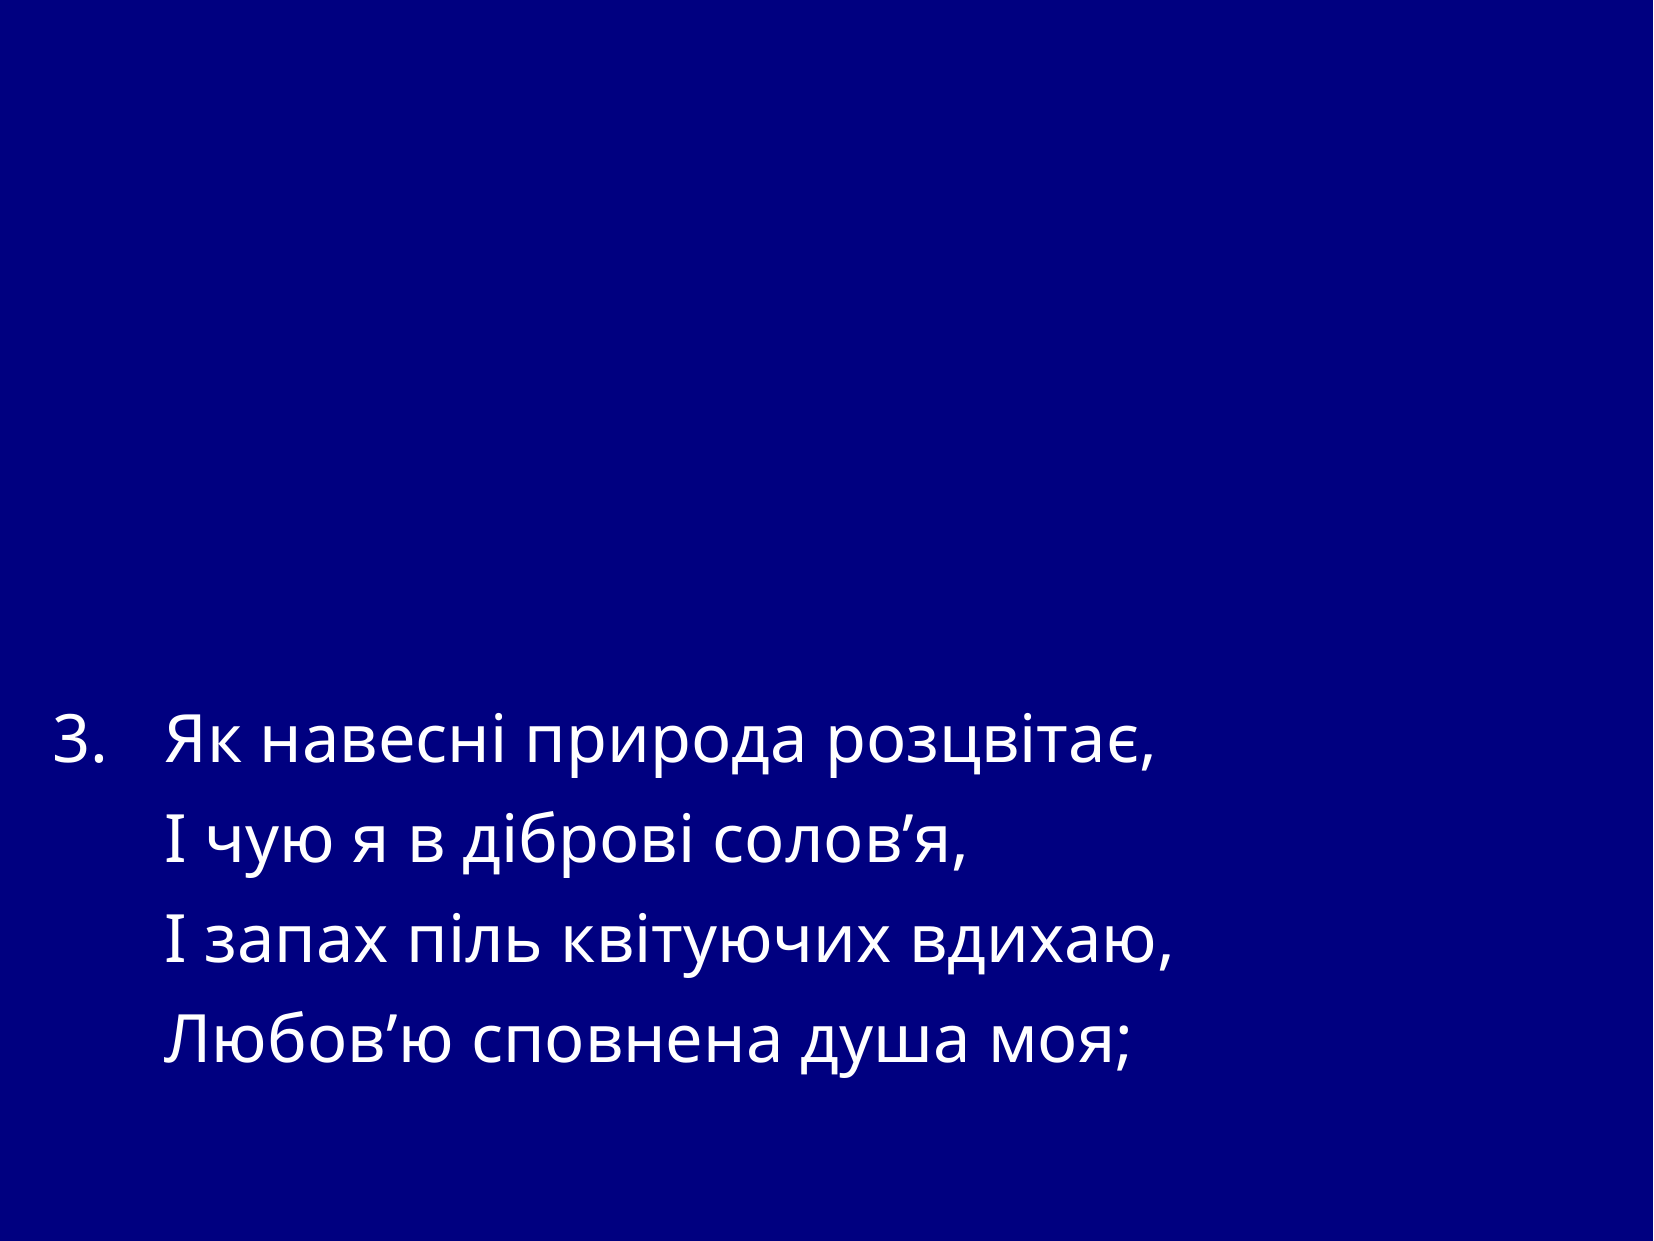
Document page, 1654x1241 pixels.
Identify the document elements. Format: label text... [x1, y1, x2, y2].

text_box 3. Як навесні природа розцвітає, І чую я в діброві солов’я, І запах піль квітуючих вдихаю, Любов’ю сповнена душа моя; [37, 675, 1576, 1163]
